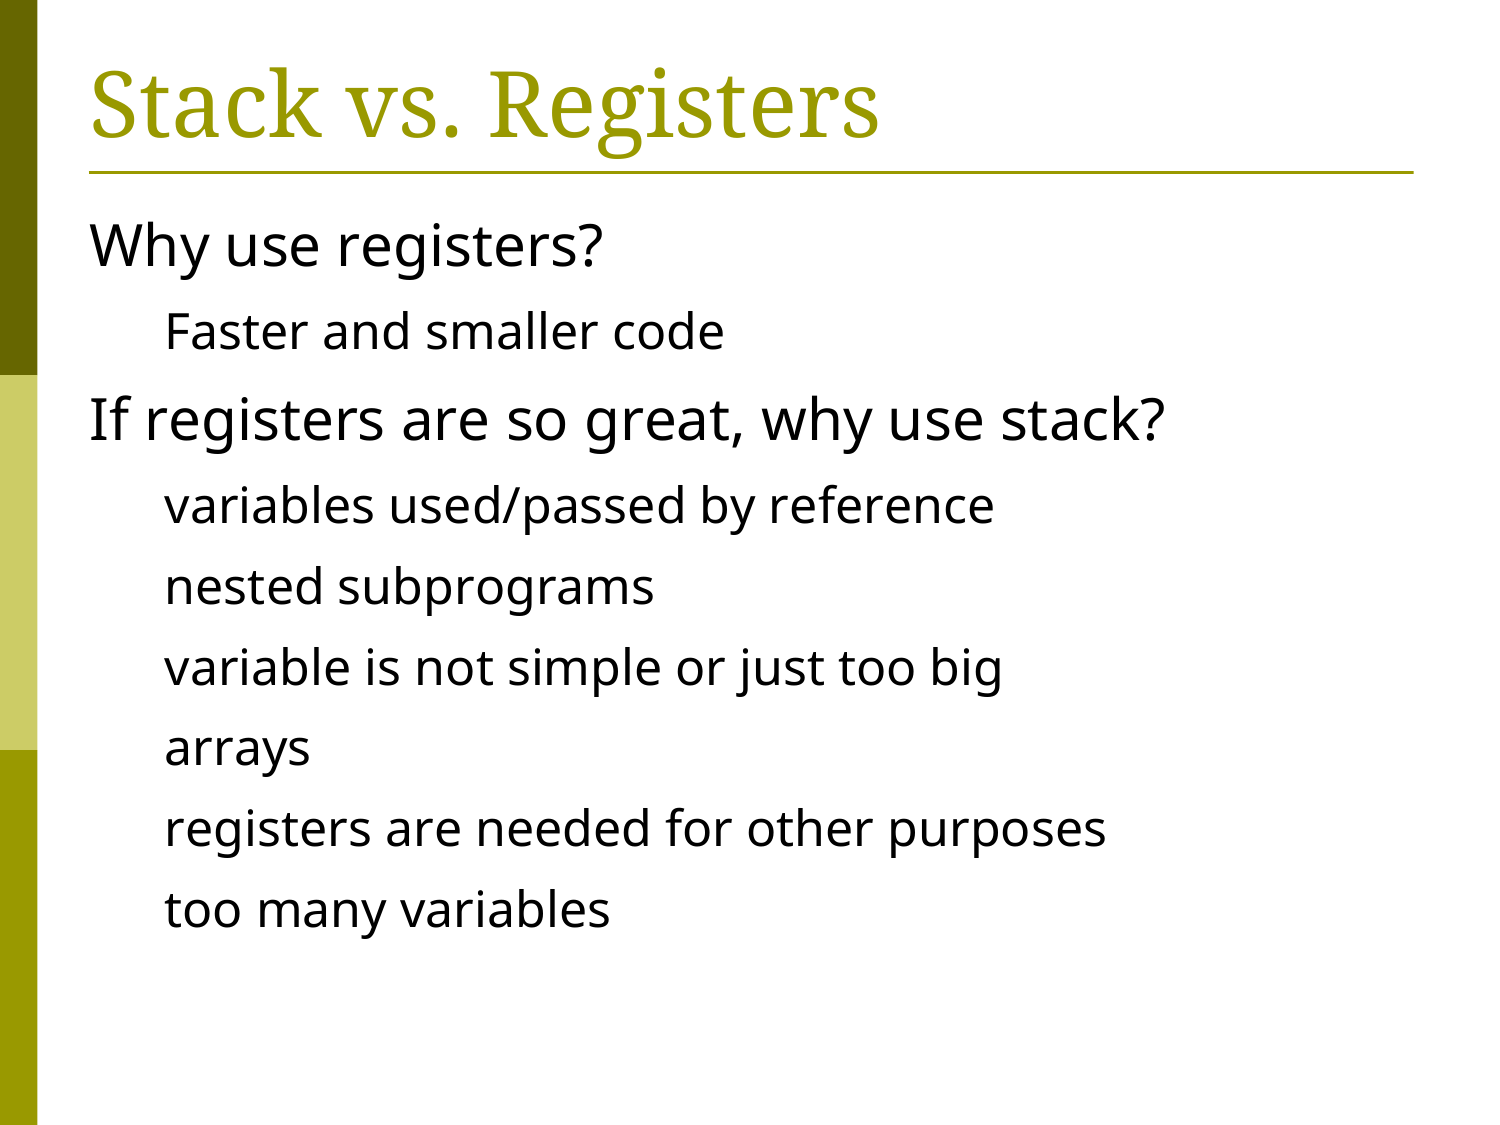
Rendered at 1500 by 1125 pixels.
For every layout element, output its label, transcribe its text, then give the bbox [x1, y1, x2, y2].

list Why use registers? Faster and smaller code If registers are so great, why use stack? variables used/passed by reference nested subprograms variable is not simple or just too big arrays registers are needed for other purposes too many variables [75, 196, 1426, 1006]
title Stack vs. Registers [75, 45, 1426, 173]
